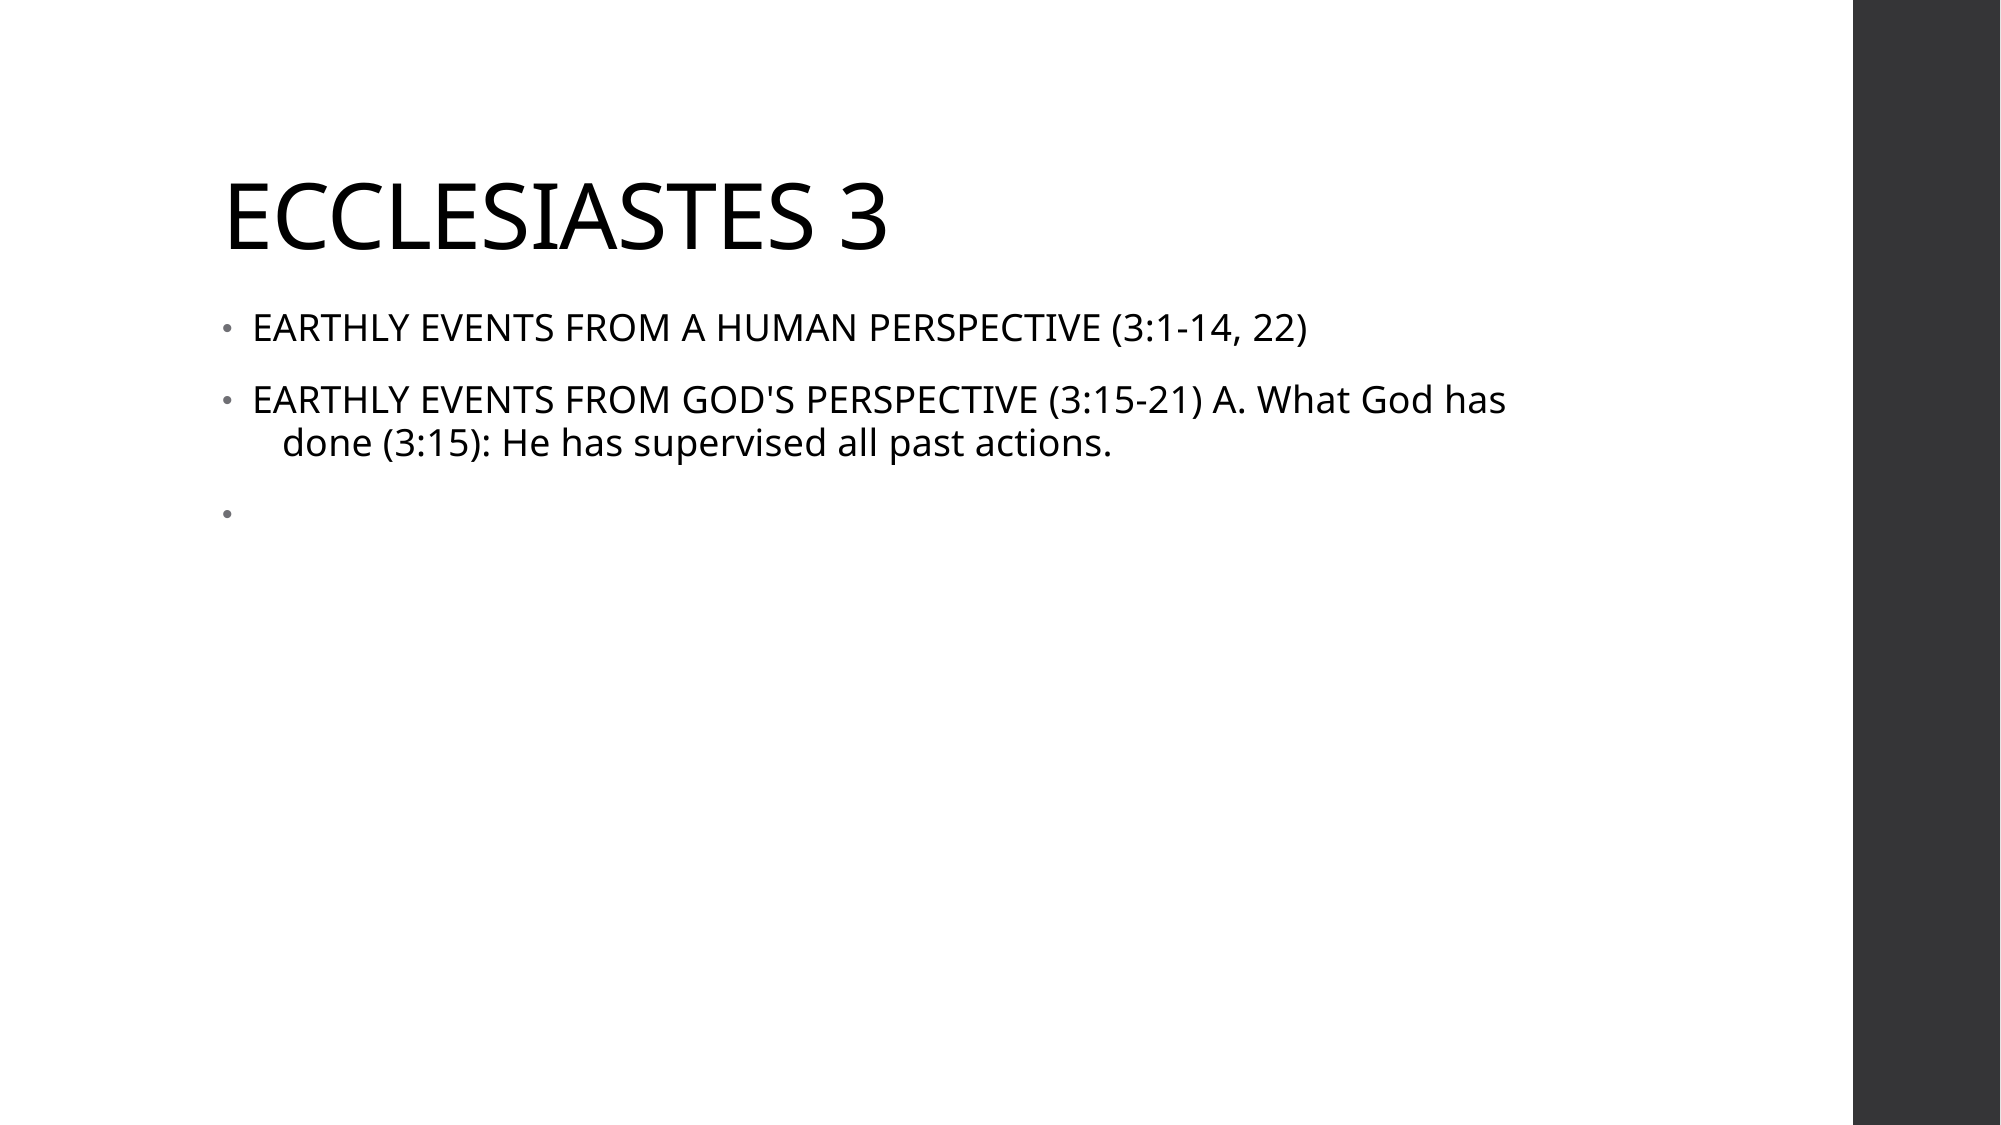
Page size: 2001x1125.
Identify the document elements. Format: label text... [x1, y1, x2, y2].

title ECCLESIASTES 3 [206, 60, 1797, 278]
list EARTHLY EVENTS FROM A HUMAN PERSPECTIVE (3:1-14, 22) EARTHLY EVENTS FROM GOD'S PERSPECTIVE (3:15-21) A. What God has done (3:15): He has supervised all past actions. [206, 299, 1617, 1014]
